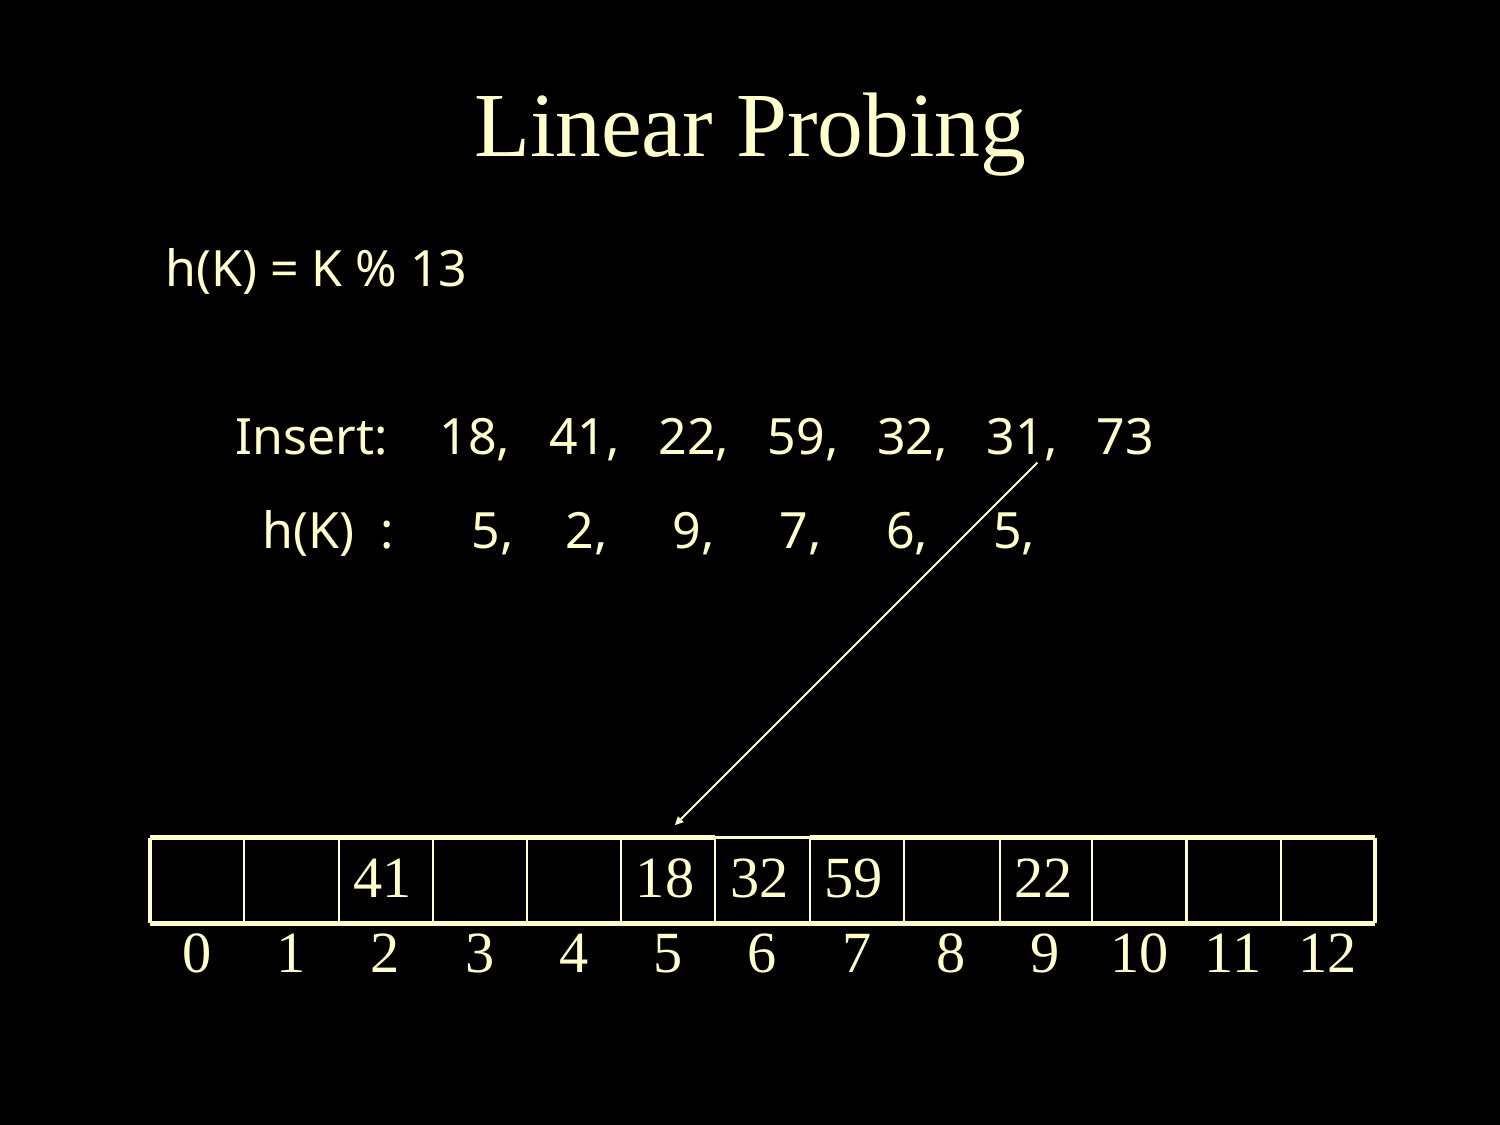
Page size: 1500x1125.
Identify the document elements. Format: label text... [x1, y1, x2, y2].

text_box 5 [622, 912, 716, 998]
text_box 3 [433, 912, 527, 998]
text_box h(K) : 5, 2, 9, 7, 6, 5, [247, 487, 1010, 572]
text_box 6 [716, 912, 810, 998]
text_box 59 [811, 840, 903, 912]
text_box 1 [245, 912, 339, 998]
text_box Insert: 18, 41, 22, 59, 32, 31, 73 [220, 392, 1169, 477]
text_box 2 [339, 912, 433, 998]
text_box 41 [340, 840, 432, 912]
text_box 12 [1281, 912, 1375, 998]
text_box 7 [810, 912, 904, 998]
text_box h(K) = K % 13 [150, 224, 483, 309]
text_box 32 [716, 839, 809, 912]
text_box 18 [622, 840, 714, 912]
text_box h(K) : 5, 2, 9, 7, 6, 5, [931, 487, 1051, 572]
text_box 8 [904, 912, 998, 998]
text_box 0 [150, 912, 245, 998]
text_box 9 [998, 912, 1093, 998]
title Linear Probing [22, 62, 1480, 188]
text_box 10 [1093, 912, 1187, 998]
text_box 4 [527, 912, 622, 998]
text_box 11 [1187, 912, 1281, 998]
text_box 22 [1001, 840, 1091, 912]
